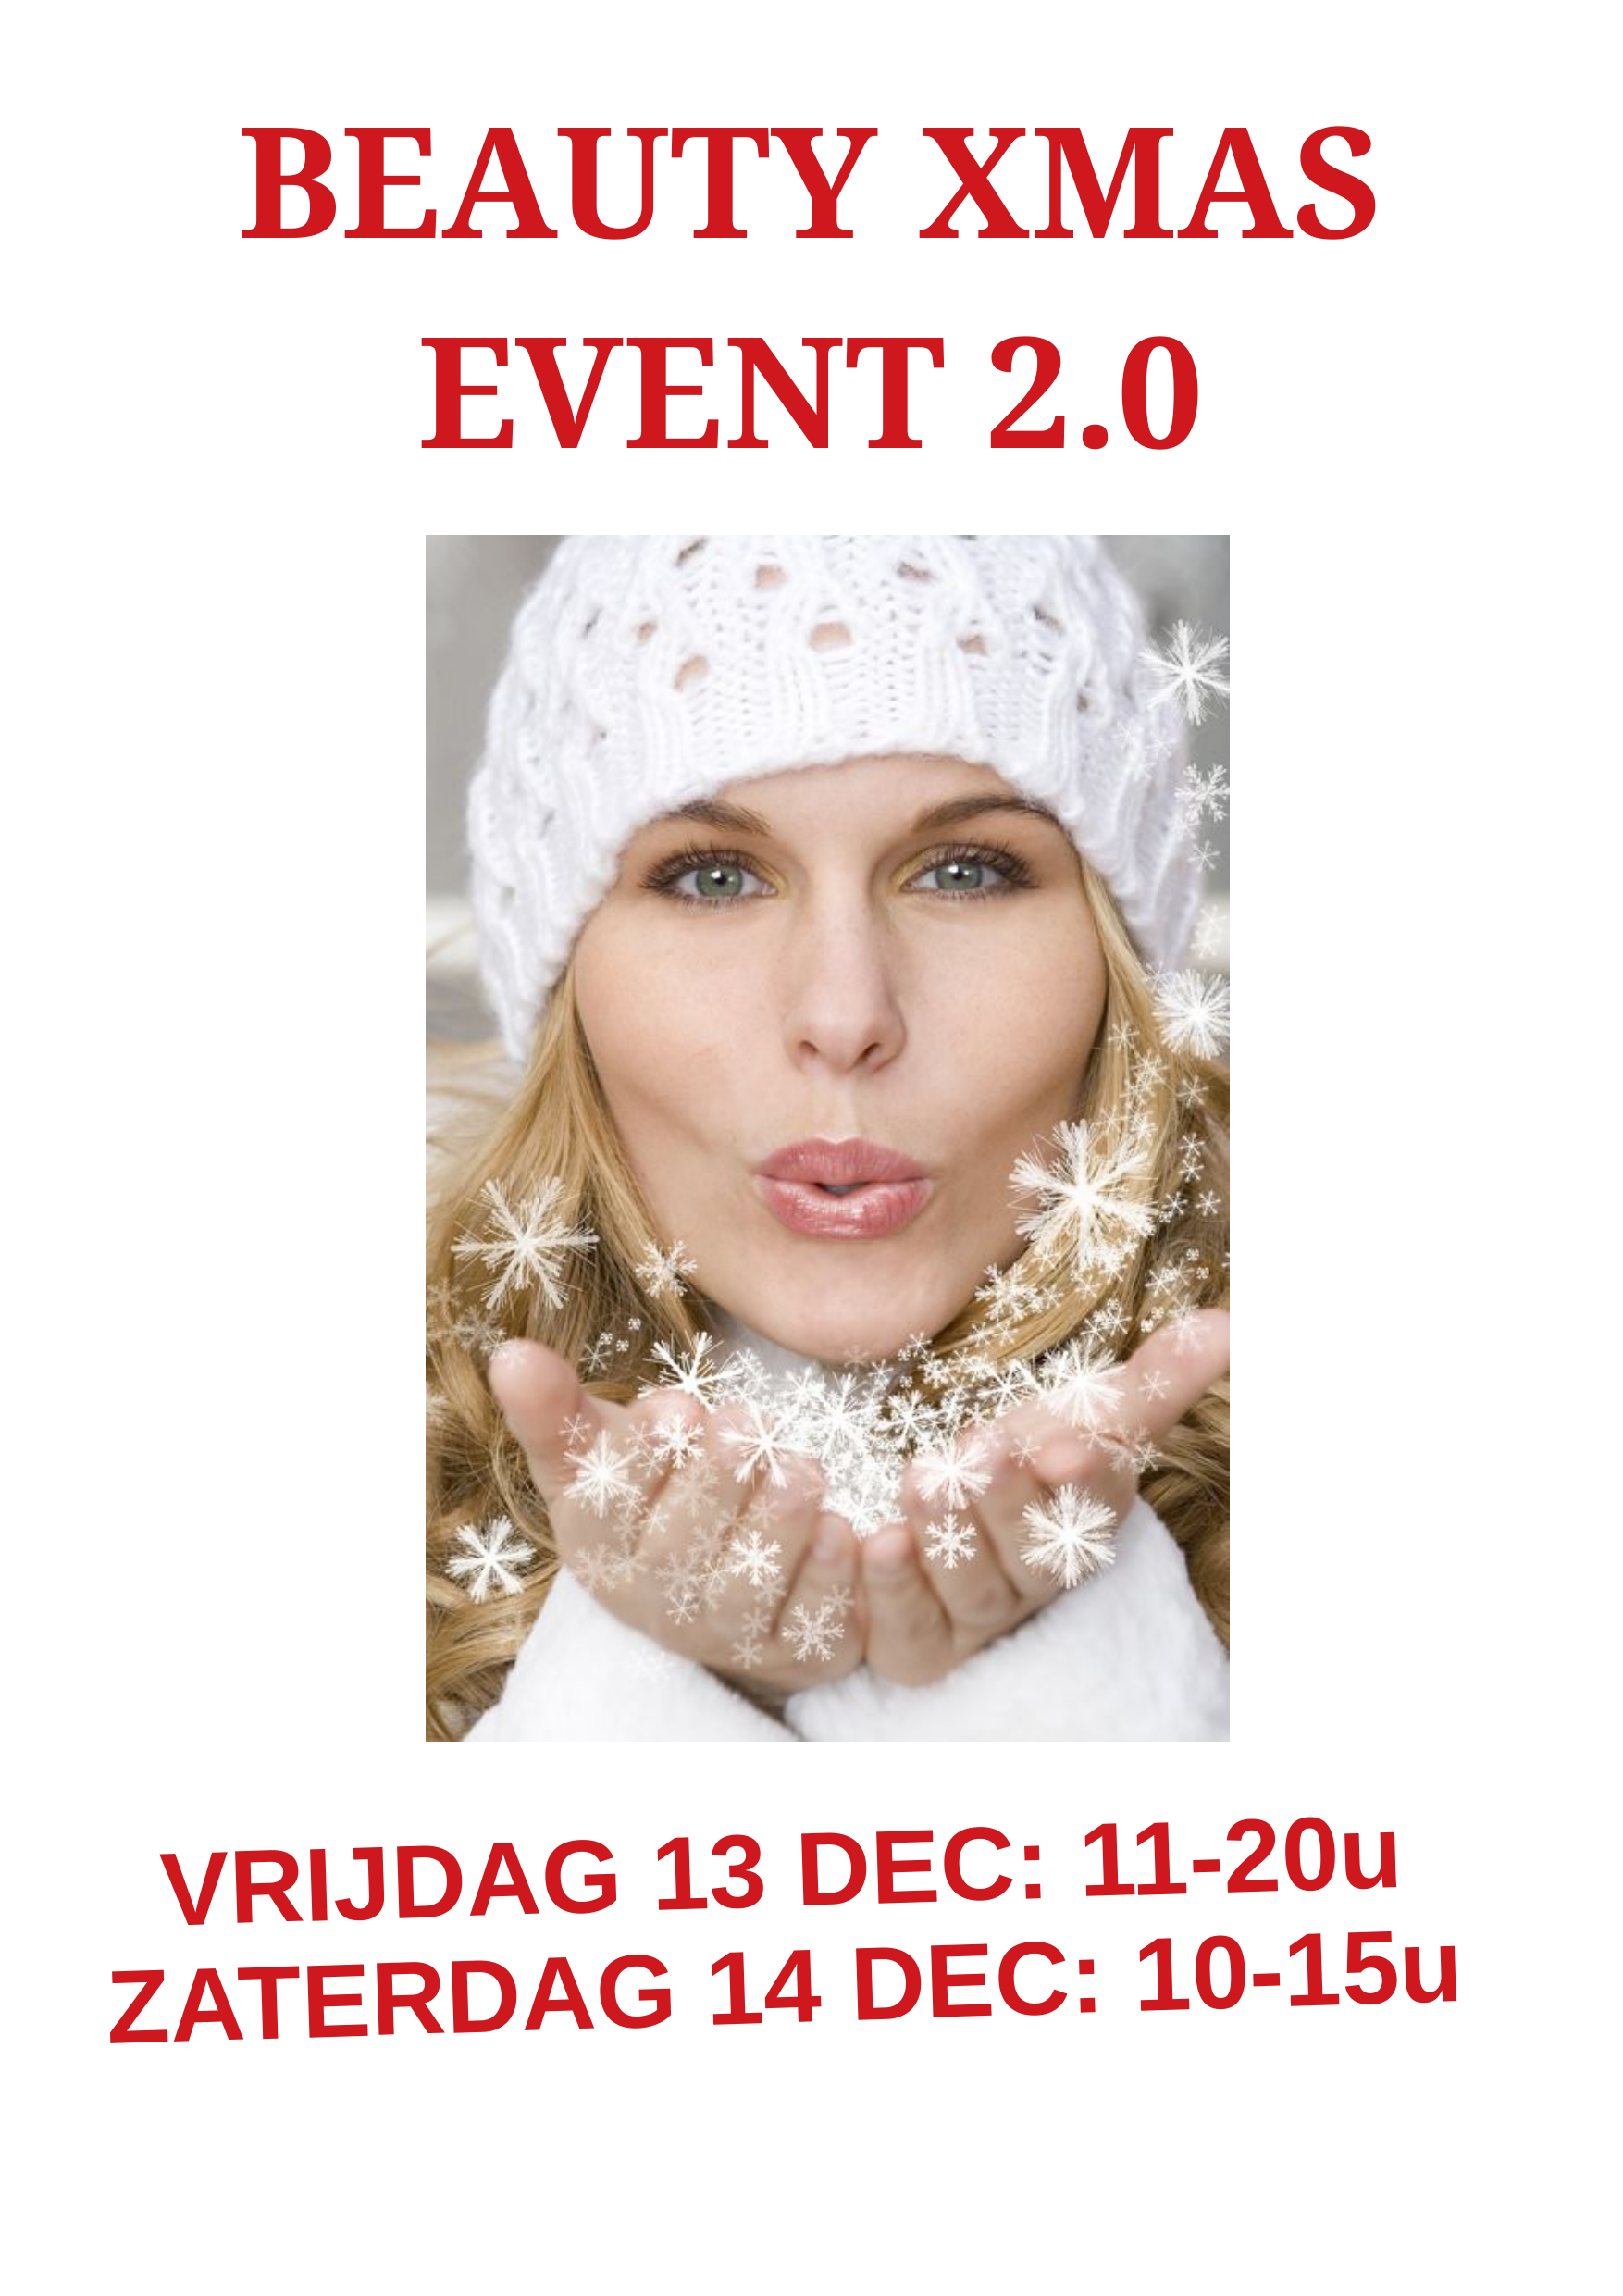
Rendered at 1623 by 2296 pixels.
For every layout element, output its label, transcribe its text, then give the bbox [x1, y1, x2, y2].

title BEAUTY XMAS EVENT 2.0 [81, 91, 1542, 475]
picture [426, 535, 1230, 1742]
text_box VRIJDAG 13 DEC: 11-20u ZATERDAG 14 DEC: 10-15u [87, 1781, 1500, 2113]
